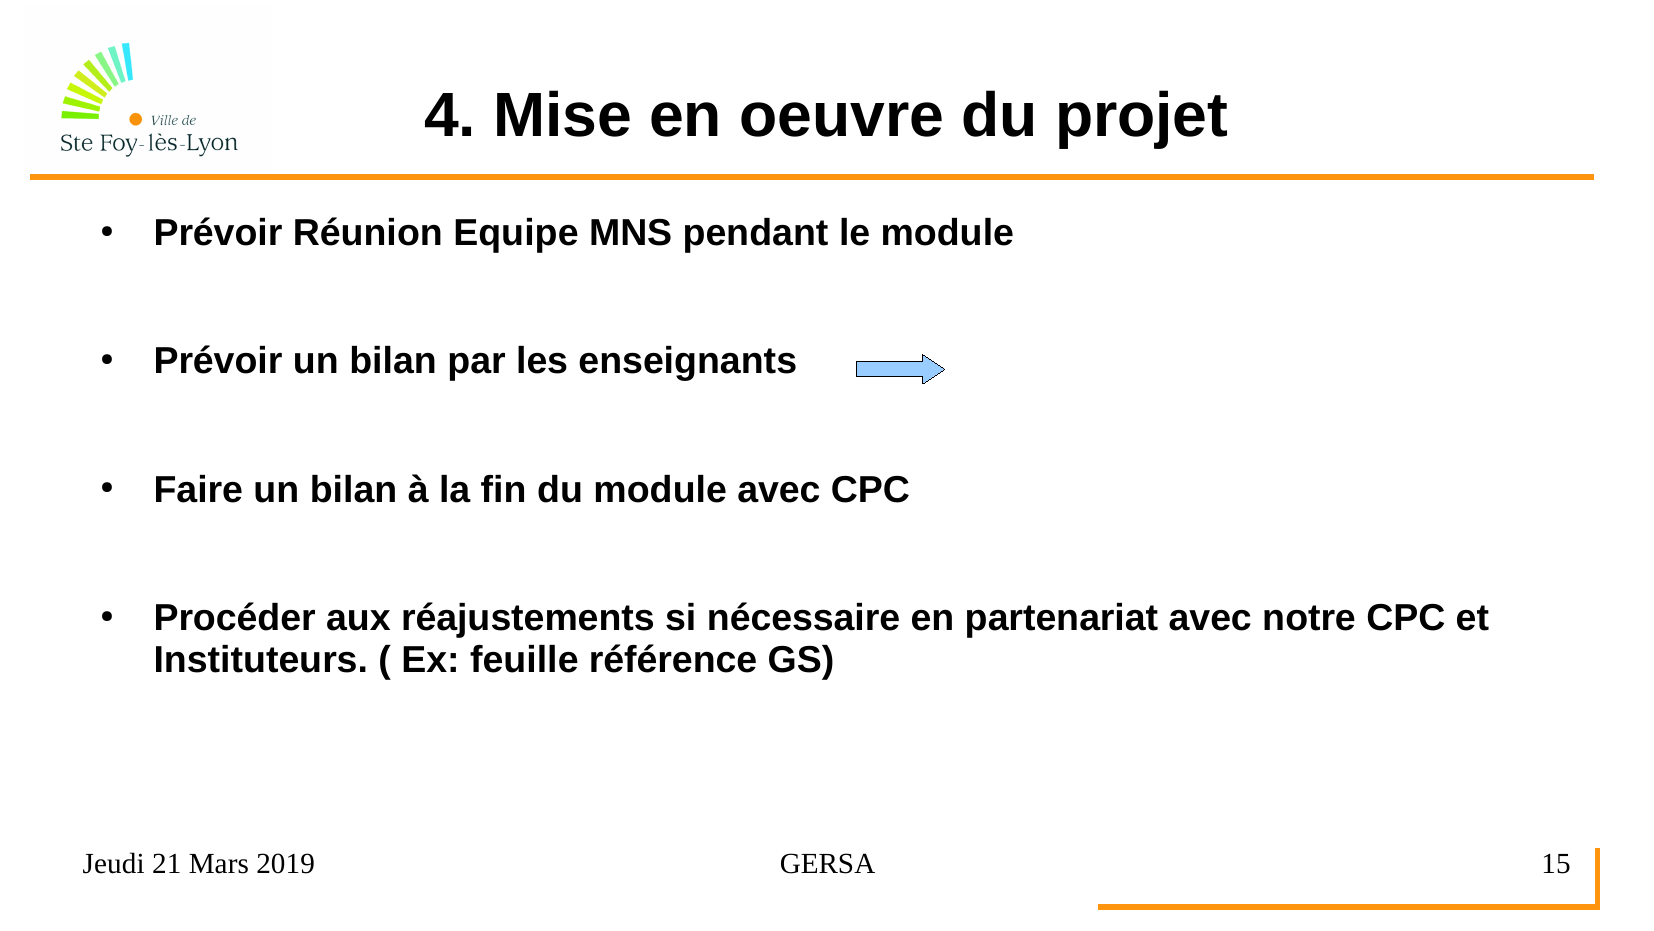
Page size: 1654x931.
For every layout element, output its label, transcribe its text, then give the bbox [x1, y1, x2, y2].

title 4. Mise en oeuvre du projet [82, 37, 1571, 193]
text_box [856, 354, 945, 384]
picture [23, 6, 272, 182]
list Prévoir Réunion Equipe MNS pendant le module Prévoir un bilan par les enseignants Faire un bilan à la fin du module avec CPC Procéder aux réajustements si nécessaire en partenariat avec notre CPC et Instituteurs. ( Ex: feuille référence GS) [82, 211, 1571, 763]
